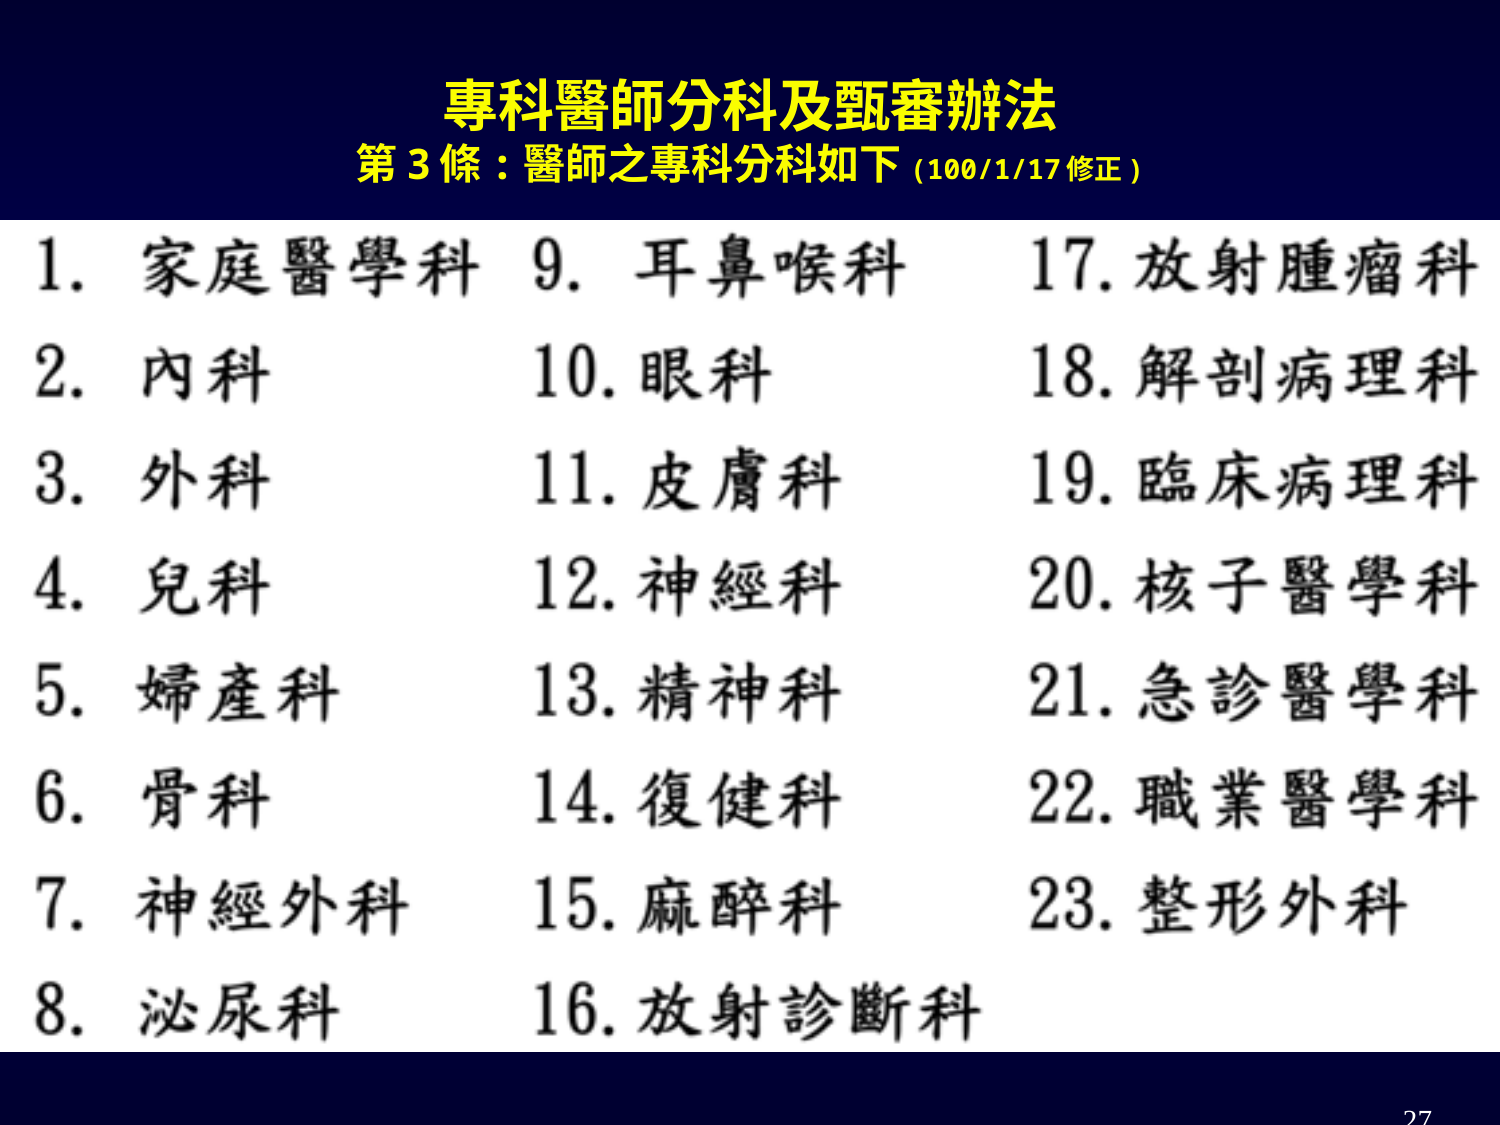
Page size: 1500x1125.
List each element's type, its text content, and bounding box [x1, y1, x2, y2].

picture [0, 220, 1500, 1052]
title 專科醫師分科及甄審辦法 第3條:醫師之專科分科如下(100/1/17修正) [112, 62, 1388, 197]
text_box [1387, 1093, 1491, 1118]
